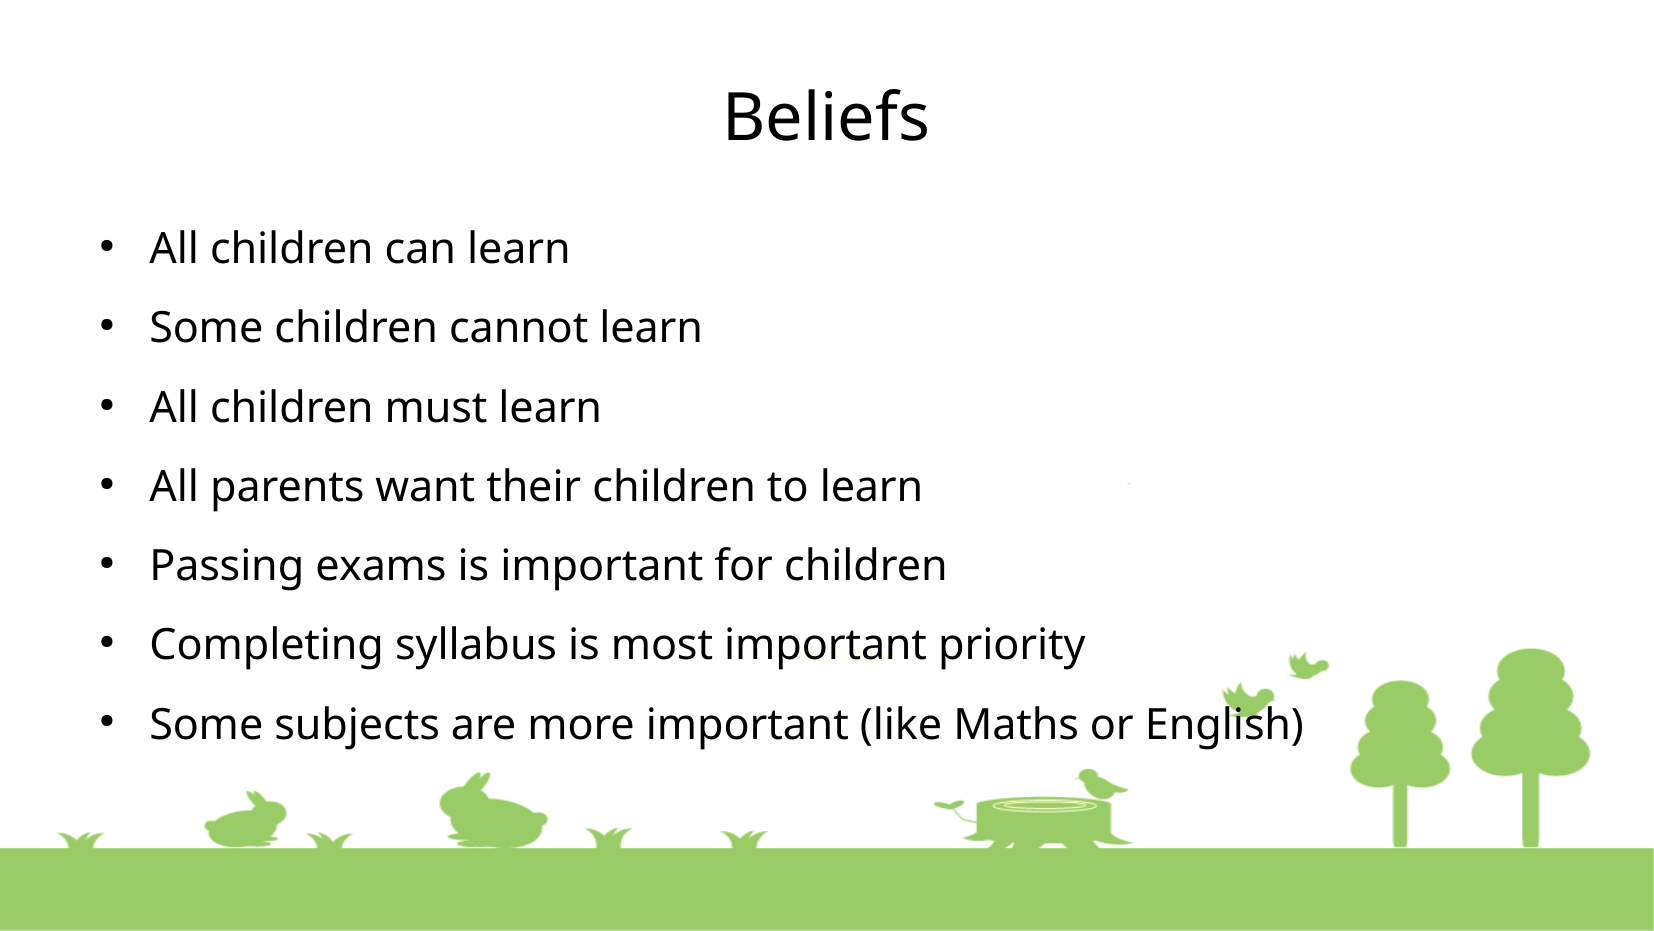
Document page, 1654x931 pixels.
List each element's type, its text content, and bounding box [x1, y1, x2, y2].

list All children can learn Some children cannot learn All children must learn All parents want their children to learn Passing exams is important for children Completing syllabus is most important priority Some subjects are more important (like Maths or English) [82, 217, 1571, 758]
picture [0, 0, 1654, 931]
title Beliefs [82, 37, 1571, 193]
